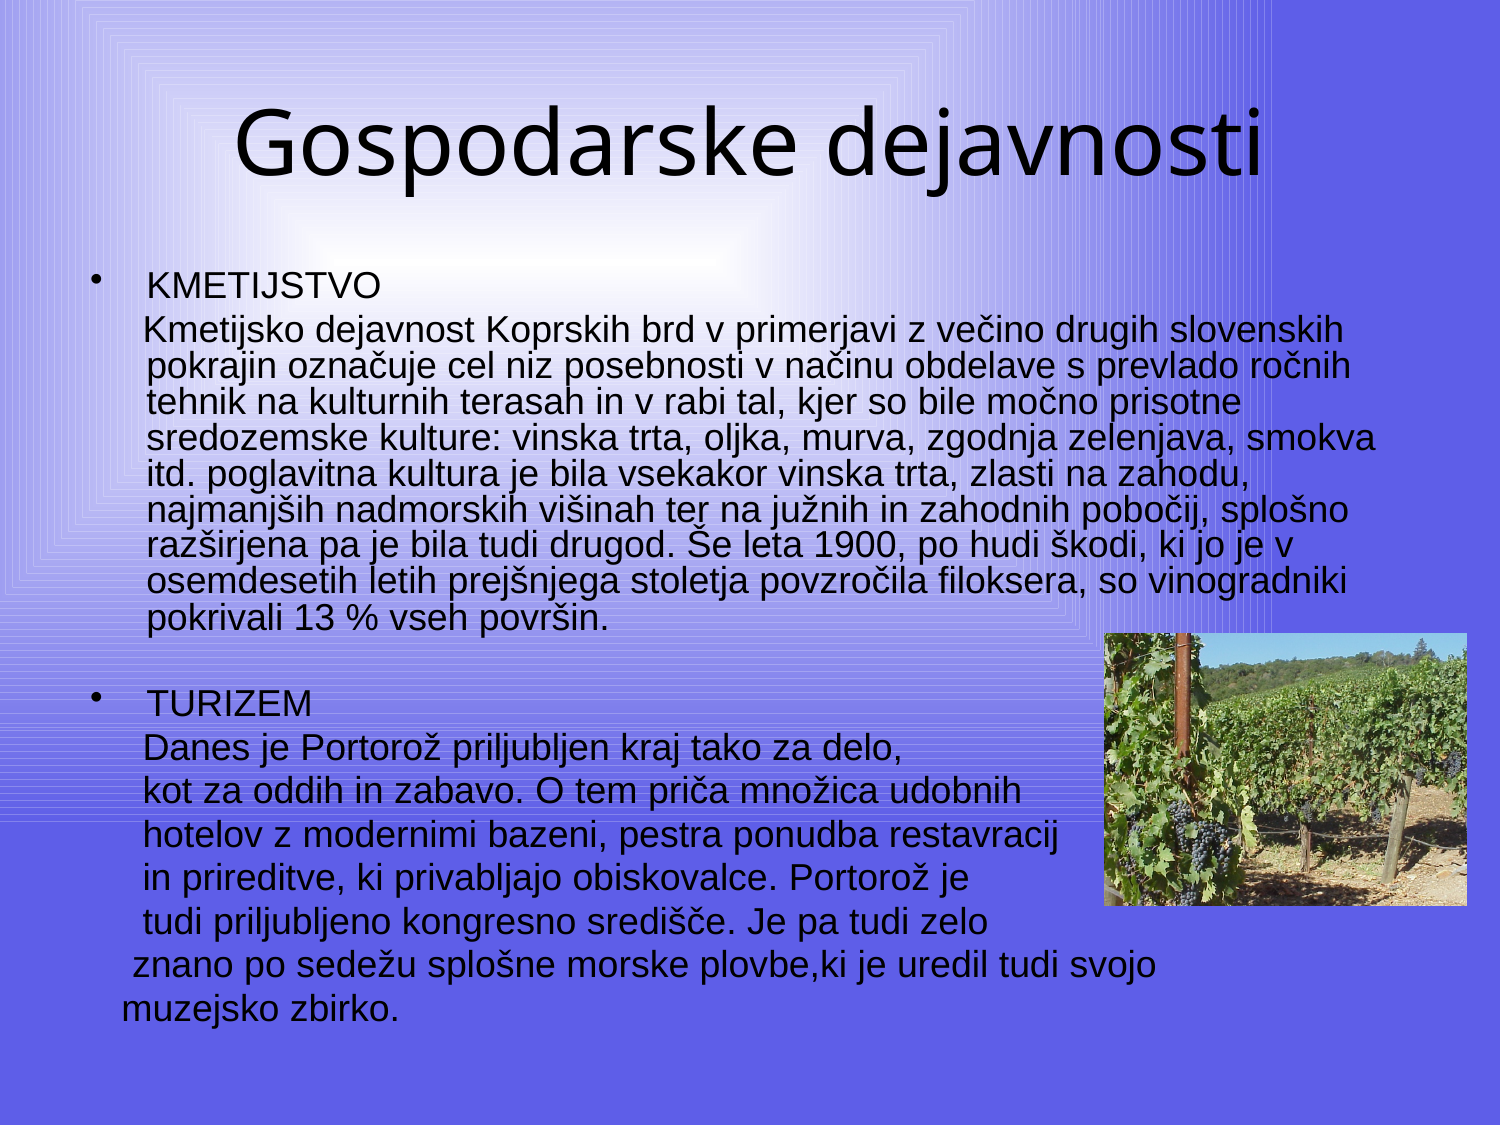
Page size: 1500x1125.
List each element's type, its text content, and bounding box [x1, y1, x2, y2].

list KMETIJSTVO Kmetijsko dejavnost Koprskih brd v primerjavi z večino drugih slovenskih pokrajin označuje cel niz posebnosti v načinu obdelave s prevlado ročnih tehnik na kulturnih terasah in v rabi tal, kjer so bile močno prisotne sredozemske kulture: vinska trta, oljka, murva, zgodnja zelenjava, smokva itd. poglavitna kultura je bila vsekakor vinska trta, zlasti na zahodu, najmanjših nadmorskih višinah ter na južnih in zahodnih pobočij, splošno razširjena pa je bila tudi drugod. Še leta 1900, po hudi škodi, ki jo je v osemdesetih letih prejšnjega stoletja povzročila filoksera, so vinogradniki pokrivali 13 % vseh površin. TURIZEM Danes je Portorož priljubljen kraj tako za delo, kot za oddih in zabavo. O tem priča množica udobnih hotelov z modernimi bazeni, pestra ponudba restavracij in prireditve, ki privabljajo obiskovalce. Portorož je tudi priljubljeno kongresno središče. Je pa tudi zelo znano po sedežu splošne morske plovbe,ki je uredil tudi svojo muzejsko zbirko. [75, 262, 1425, 1005]
picture [1104, 633, 1467, 906]
title Gospodarske dejavnosti [75, 45, 1425, 233]
